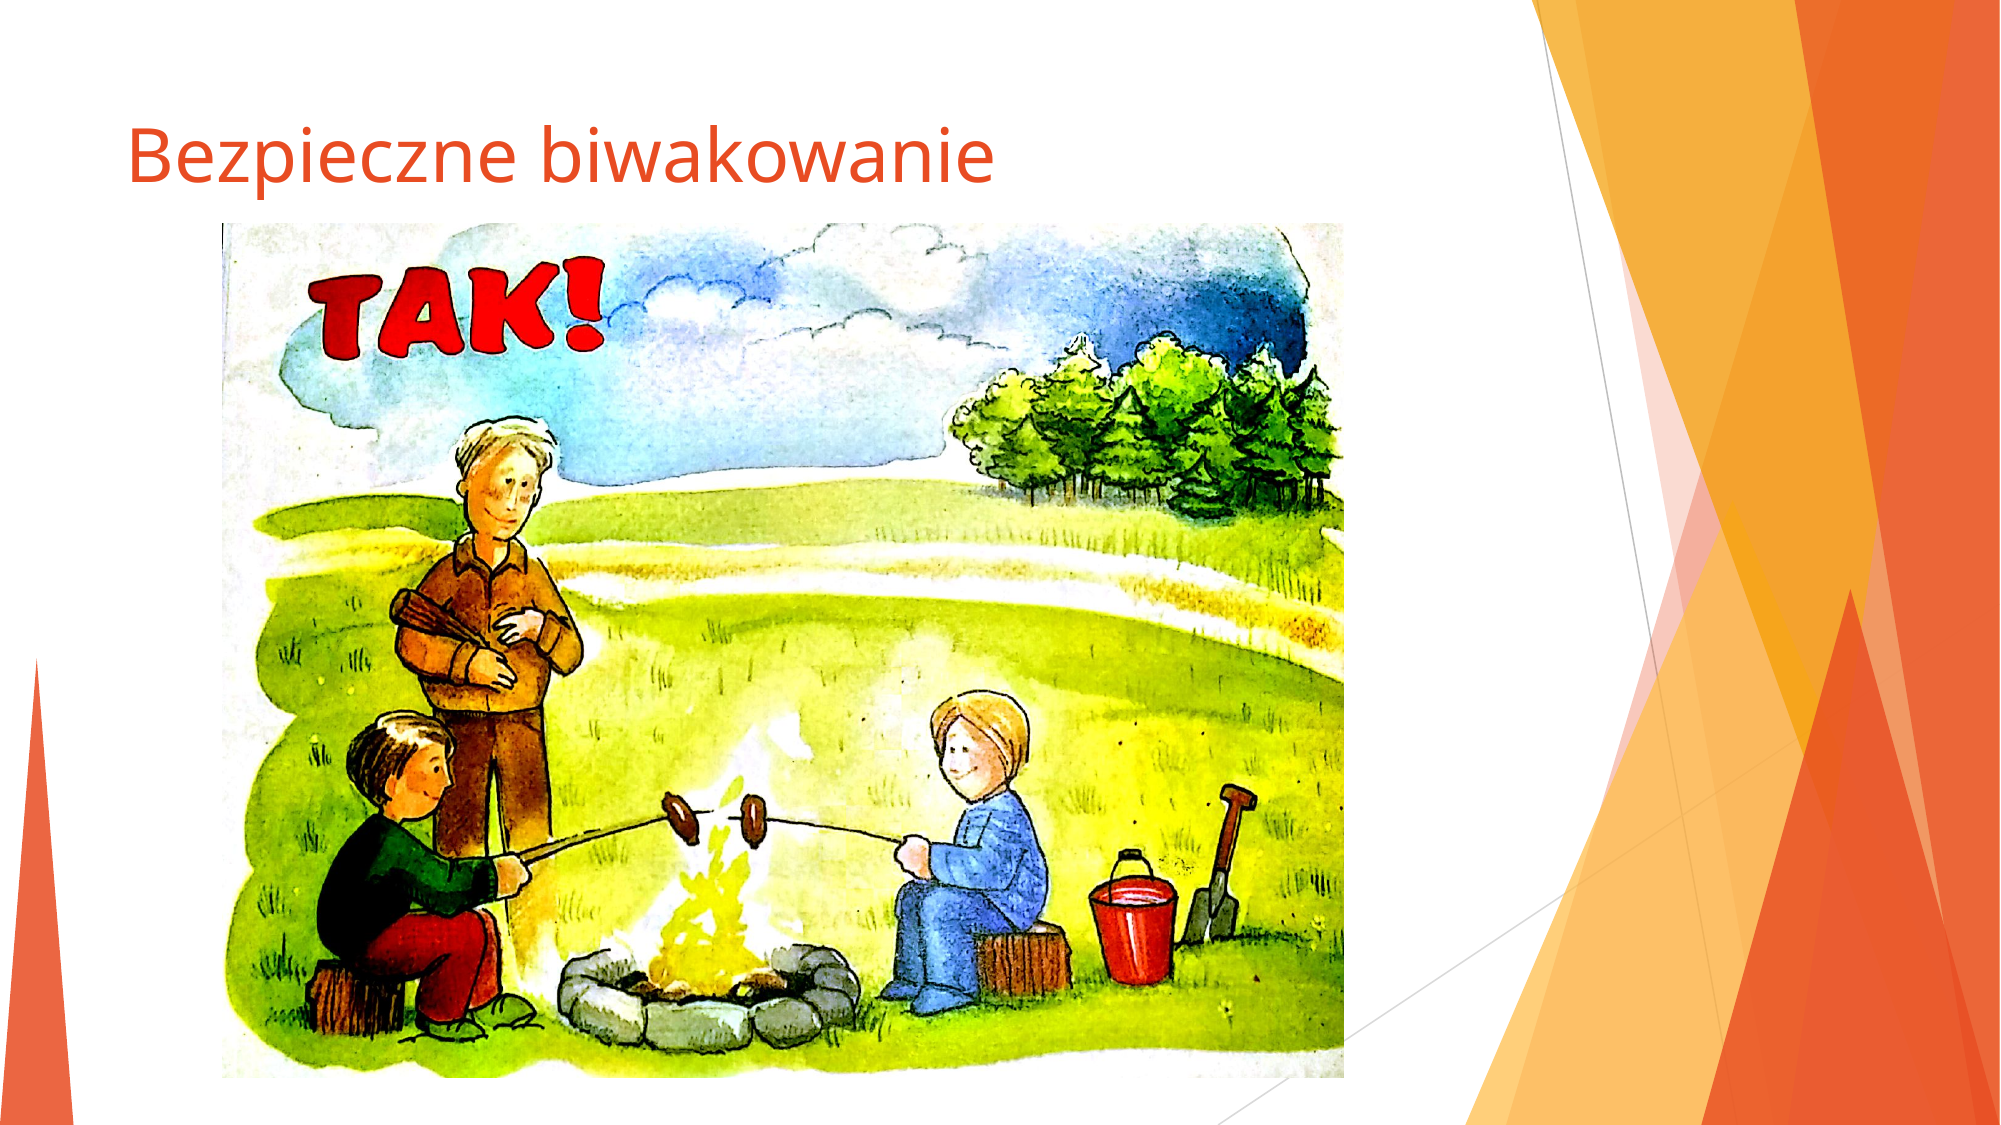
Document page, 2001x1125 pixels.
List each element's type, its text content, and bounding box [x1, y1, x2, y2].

picture [222, 223, 1344, 1078]
title Bezpieczne biwakowanie [111, 99, 1522, 317]
